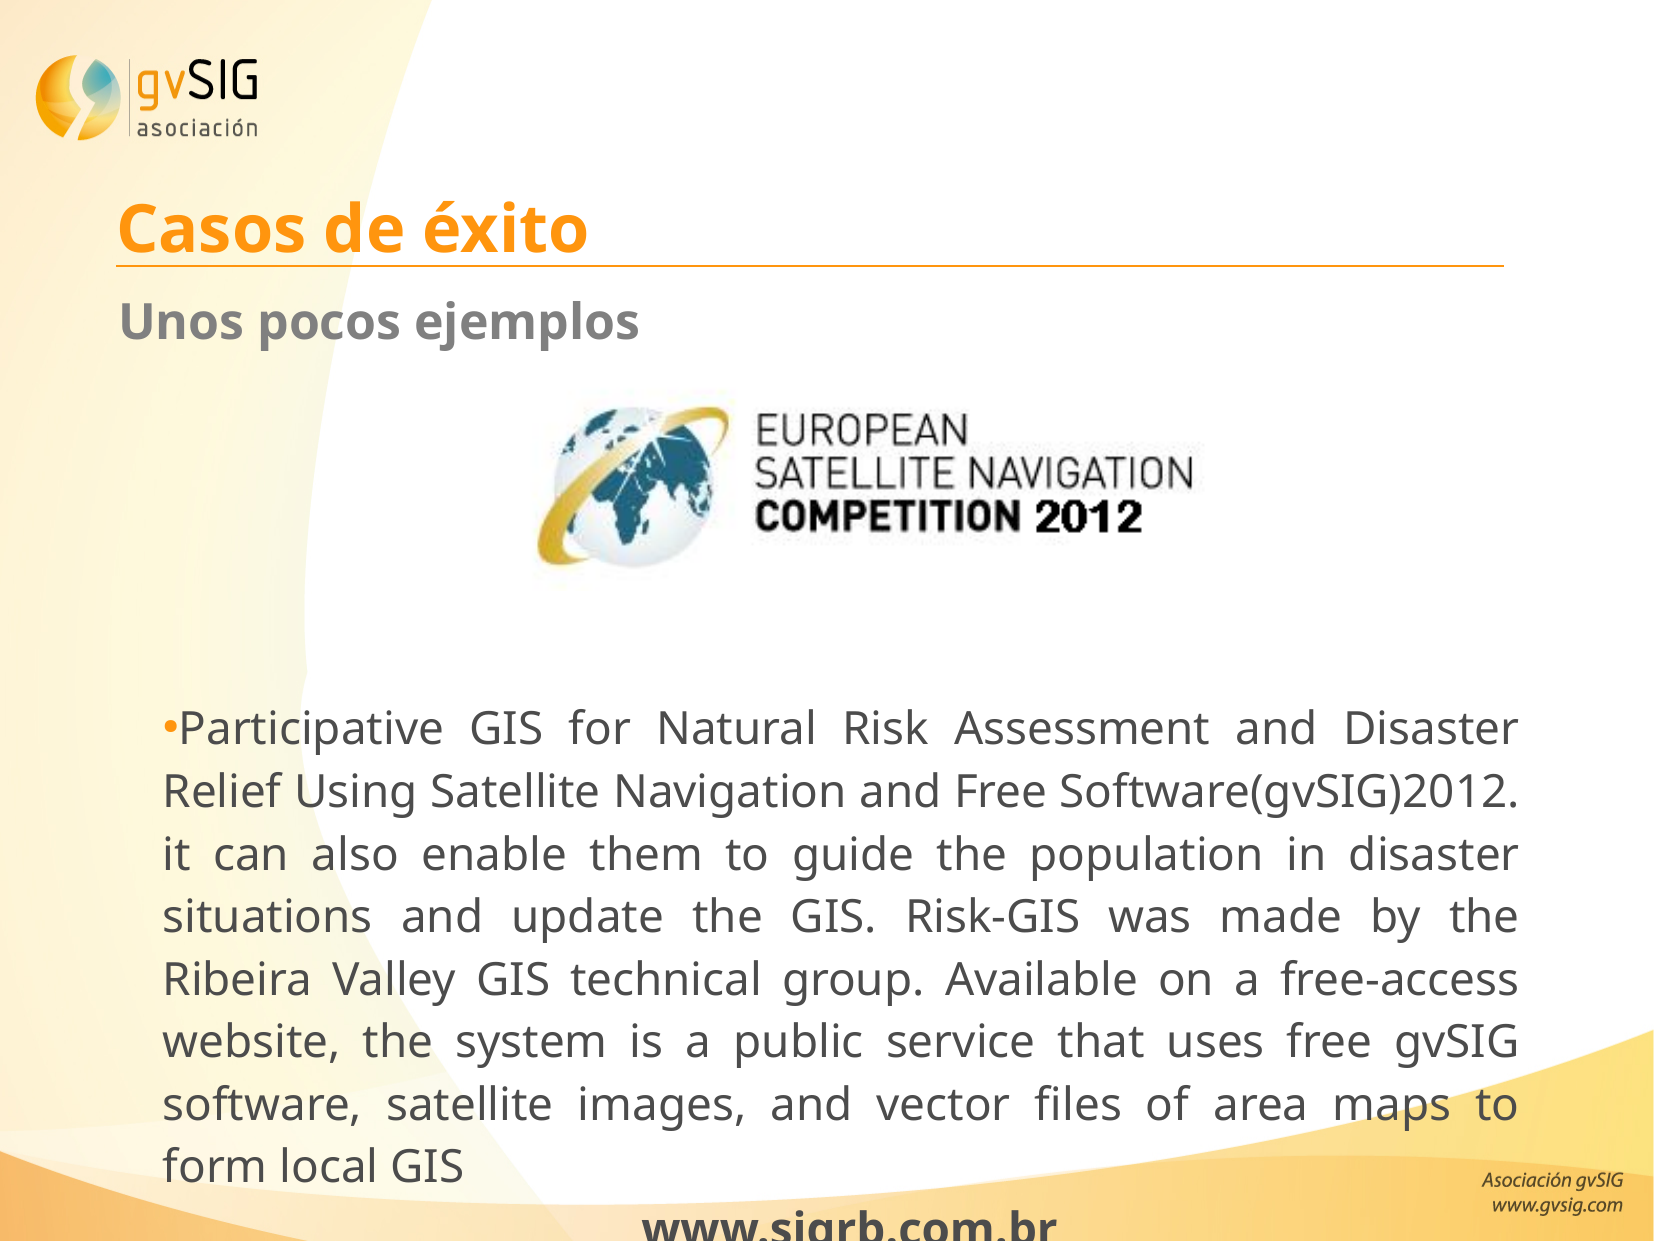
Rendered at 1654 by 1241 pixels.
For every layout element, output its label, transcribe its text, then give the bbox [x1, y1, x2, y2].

title Unos pocos ejemplos [118, 276, 1093, 365]
picture [657, 1225, 664, 1241]
picture [0, 0, 1654, 1241]
picture [959, 1225, 968, 1241]
picture [735, 1225, 742, 1241]
picture [866, 1225, 876, 1240]
picture [815, 1225, 825, 1240]
picture [930, 1225, 940, 1240]
picture [696, 1225, 703, 1241]
picture [1018, 1225, 1028, 1240]
text_box Participative GIS for Natural Risk Assessment and Disaster Relief Using Satellite Navigation and Free Software(gvSIG)2012. it can also enable them to guide the population in disaster situations and update the GIS. Risk-GIS was made by the Ribeira Valley GIS technical group. Available on a free-access website, the system is a public service that uses free gvSIG software, satellite images, and vector files of area maps to form local GIS www.sigrb.com.br [147, 324, 1536, 1108]
title Casos de éxito [116, 177, 1605, 276]
picture [975, 1225, 984, 1241]
